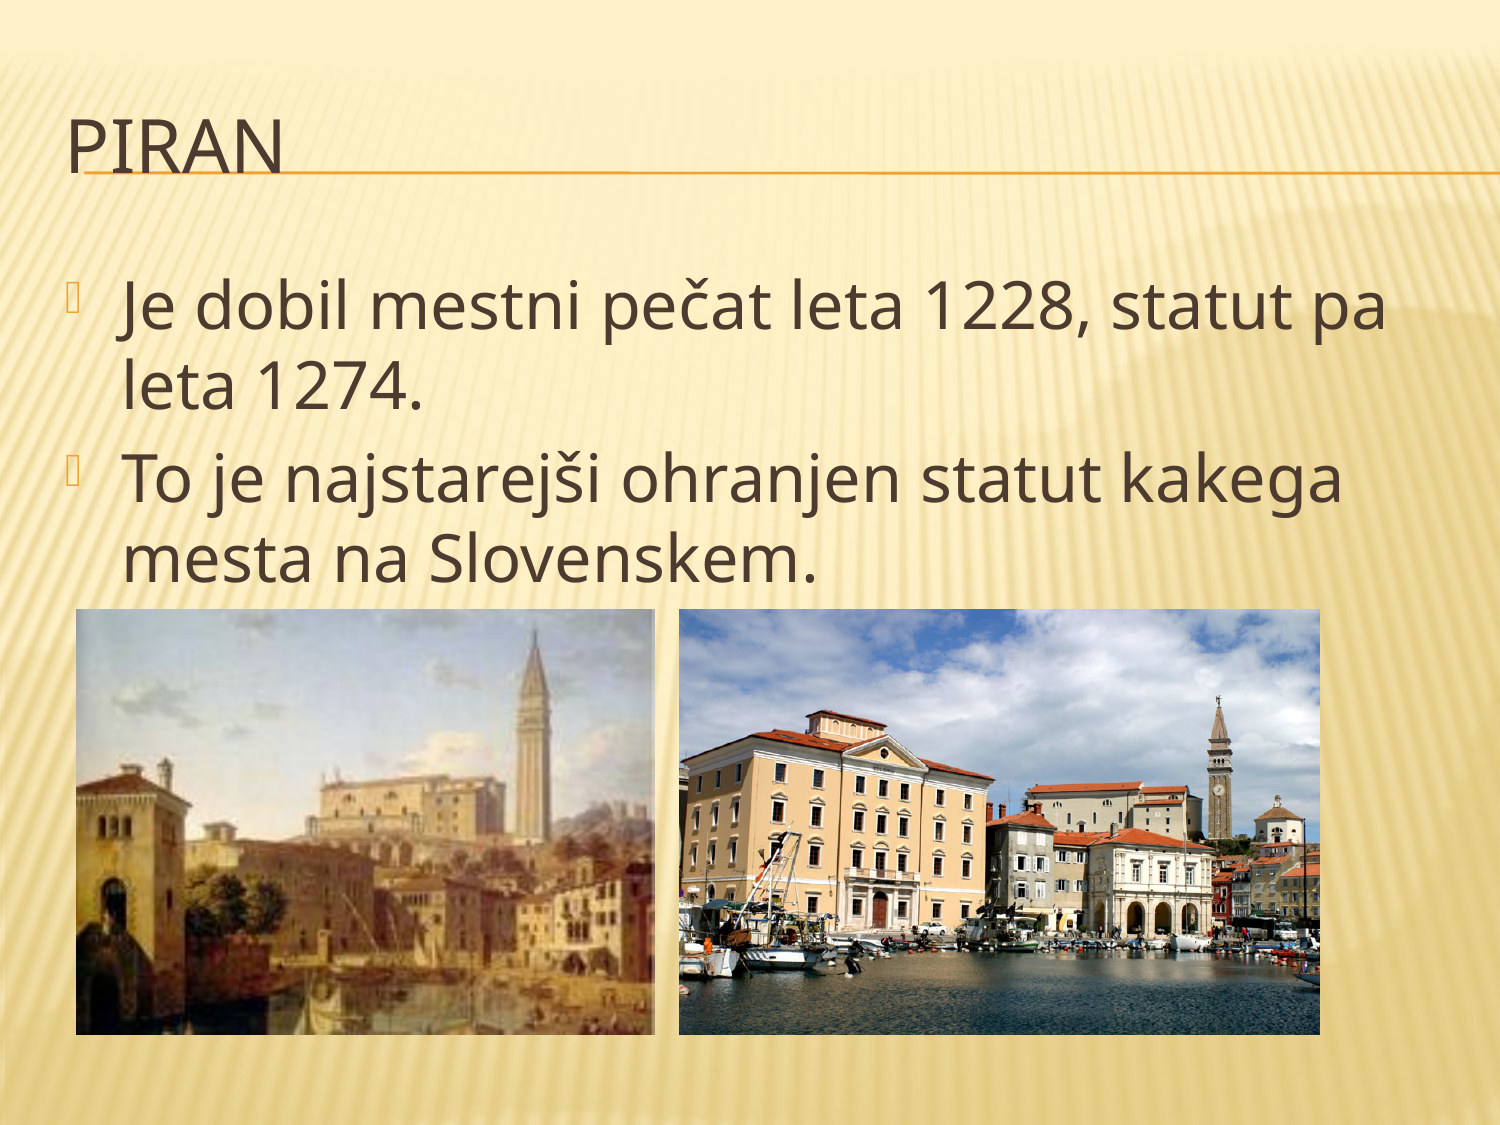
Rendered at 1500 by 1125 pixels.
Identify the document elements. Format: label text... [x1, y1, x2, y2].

picture [0, 0, 1500, 1125]
list Je dobil mestni pečat leta 1228, statut pa leta 1274. To je najstarejši ohranjen statut kakega mesta na Slovenskem. [50, 254, 1475, 998]
title PIRAN [50, 75, 1475, 213]
